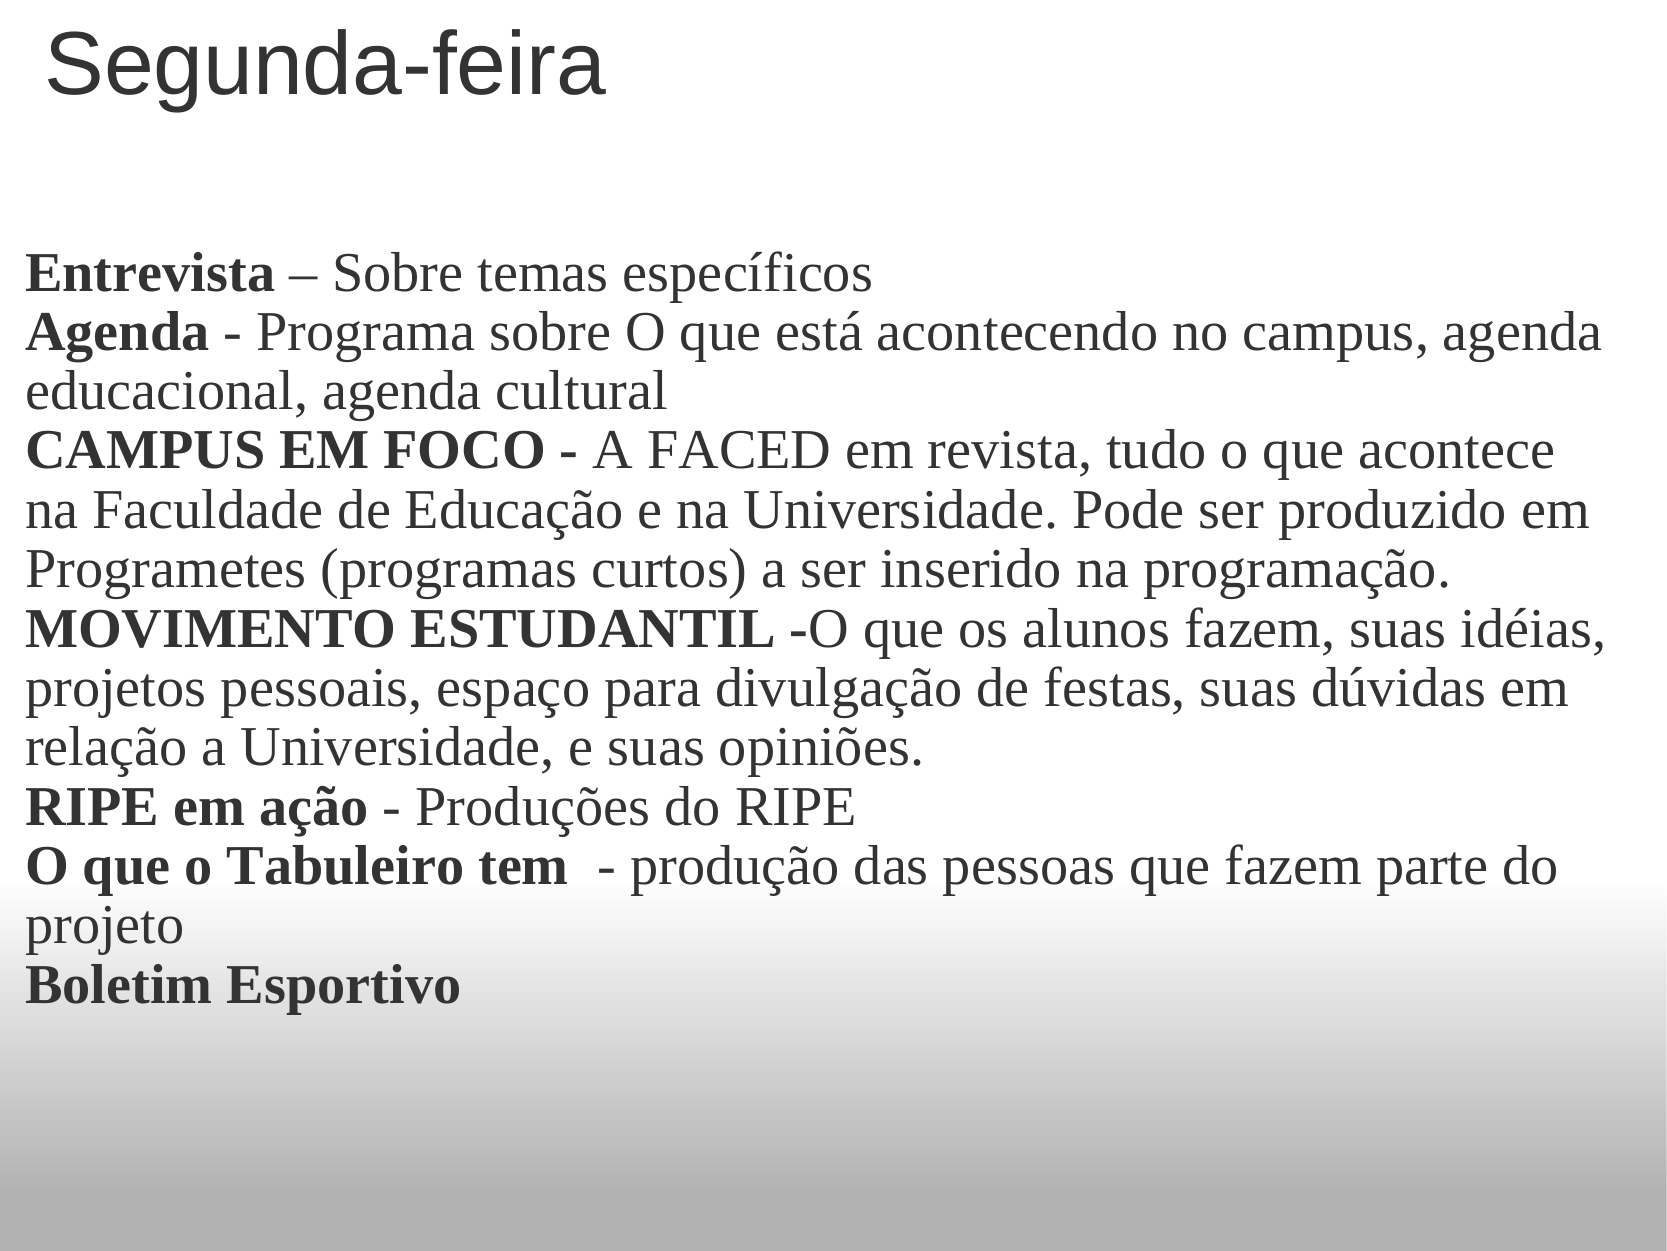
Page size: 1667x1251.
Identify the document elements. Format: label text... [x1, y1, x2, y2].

picture [0, 0, 1667, 1251]
title Segunda-feira [44, 18, 1629, 169]
list Entrevista – Sobre temas específicos Agenda - Programa sobre O que está acontecendo no campus, agenda educacional, agenda cultural CAMPUS EM FOCO - A FACED em revista, tudo o que acontece na Faculdade de Educação e na Universidade. Pode ser produzido em Programetes (programas curtos) a ser inserido na programação. MOVIMENTO ESTUDANTIL -O que os alunos fazem, suas idéias, projetos pessoais, espaço para divulgação de festas, suas dúvidas em relação a Universidade, e suas opiniões. RIPE em ação - Produções do RIPE O que o Tabuleiro tem - produção das pessoas que fazem parte do projeto Boletim Esportivo [25, 243, 1610, 1143]
